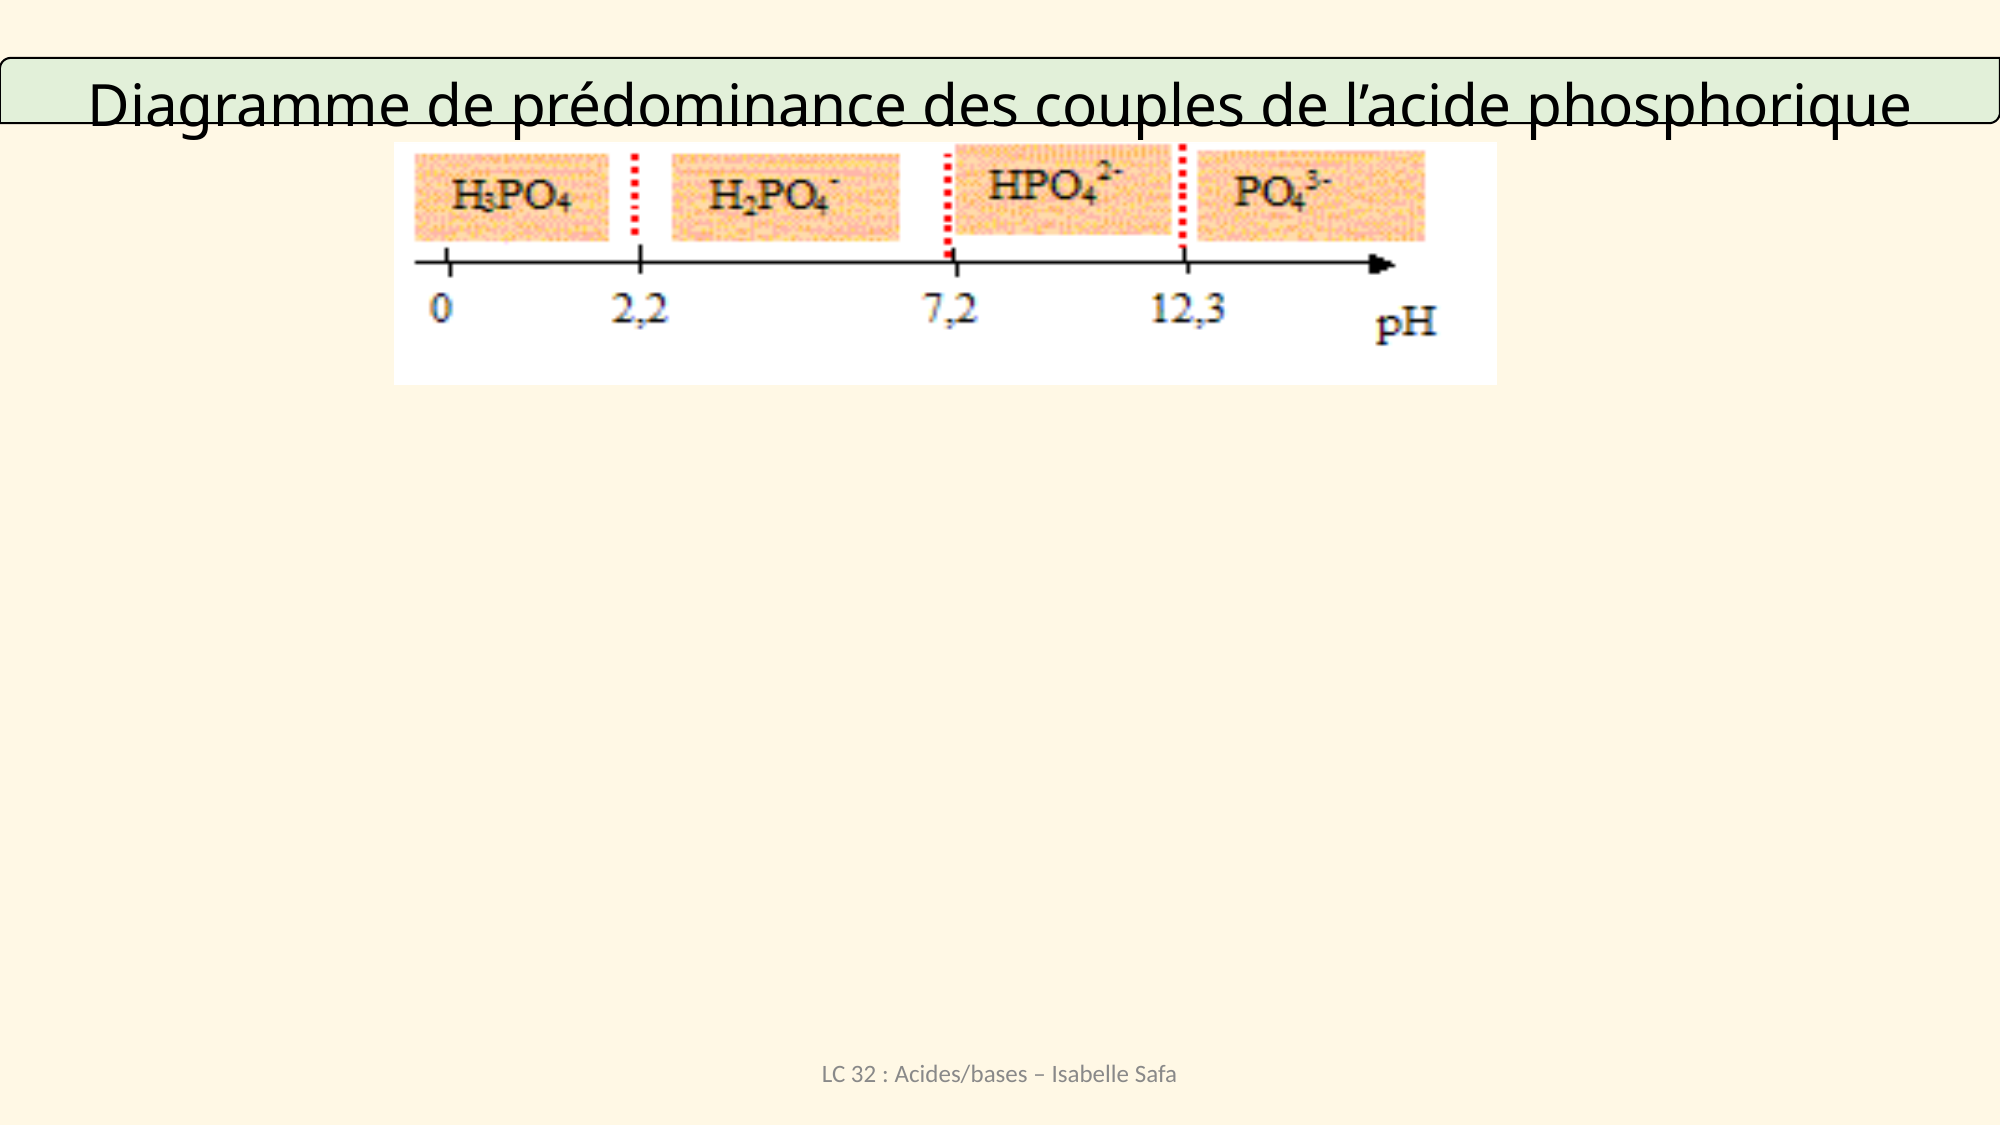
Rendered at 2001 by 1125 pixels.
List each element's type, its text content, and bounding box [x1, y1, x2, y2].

text_box LC 32 : Acides/bases – Isabelle Safa [662, 1042, 1338, 1103]
picture [394, 142, 1497, 385]
text_box Diagramme de prédominance des couples de l’acide phosphorique [0, 57, 2000, 124]
